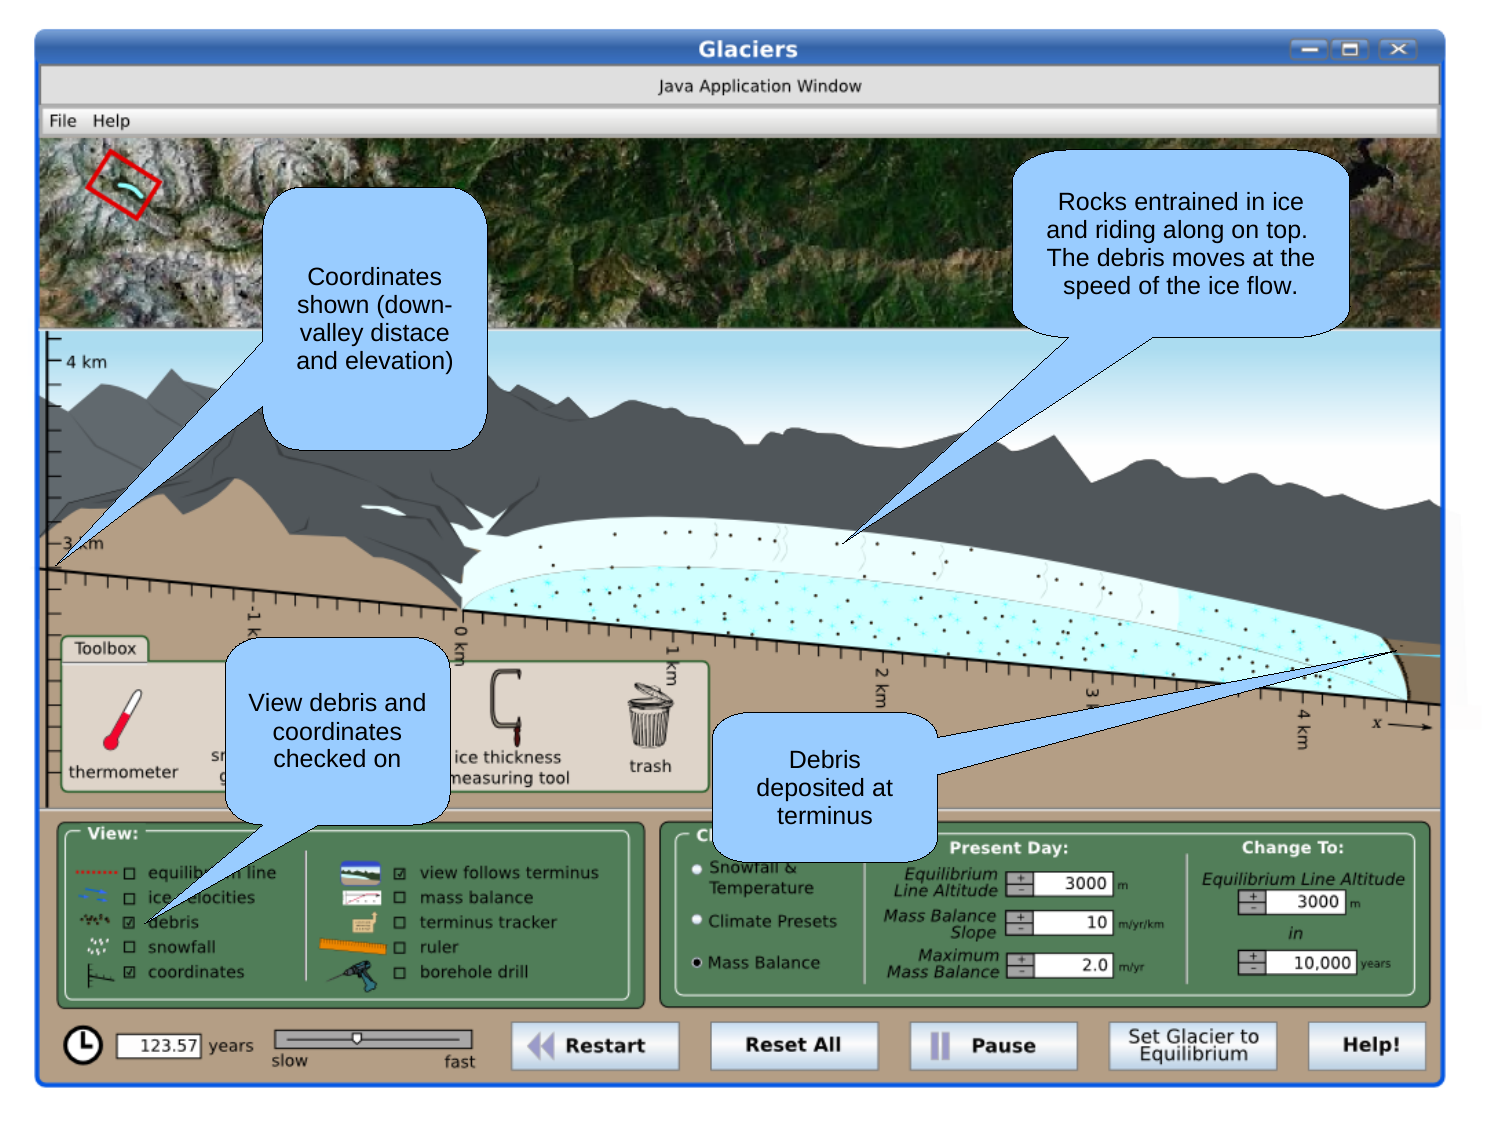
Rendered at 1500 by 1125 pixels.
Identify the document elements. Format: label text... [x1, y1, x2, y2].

text_box Debris deposited at terminus [712, 650, 1397, 863]
text_box View debris and coordinates checked on [144, 637, 451, 924]
text_box Rocks entrained in ice and riding along on top. The debris moves at the speed of the ice flow. [842, 149, 1351, 544]
picture [0, 0, 1494, 1125]
text_box Coordinates shown (down-valley distace and elevation) [55, 187, 488, 566]
